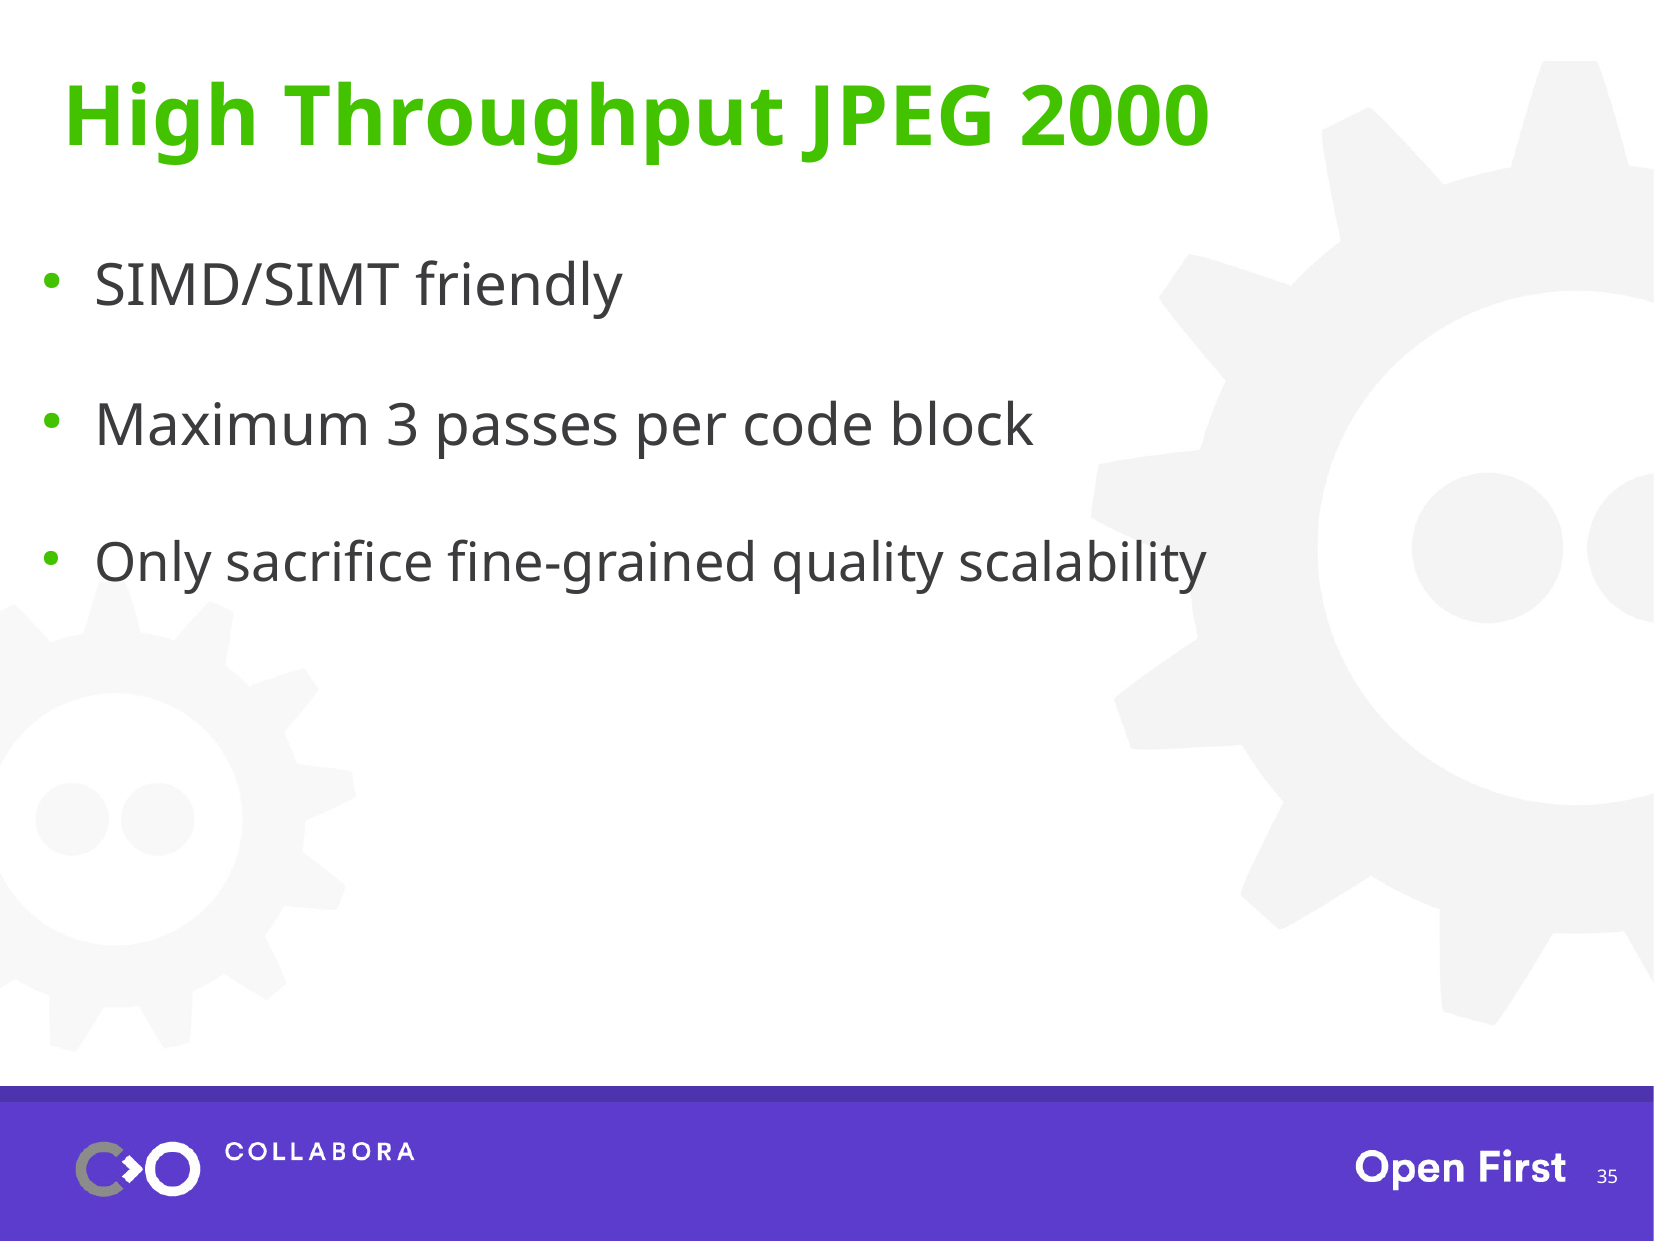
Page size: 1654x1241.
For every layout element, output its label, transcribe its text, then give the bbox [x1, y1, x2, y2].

picture [0, 0, 1654, 1241]
title High Throughput JPEG 2000 [62, 62, 1638, 138]
list SIMD/SIMT friendly Maximum 3 passes per code block Only sacrifice fine-grained quality scalability [23, 177, 1595, 1016]
